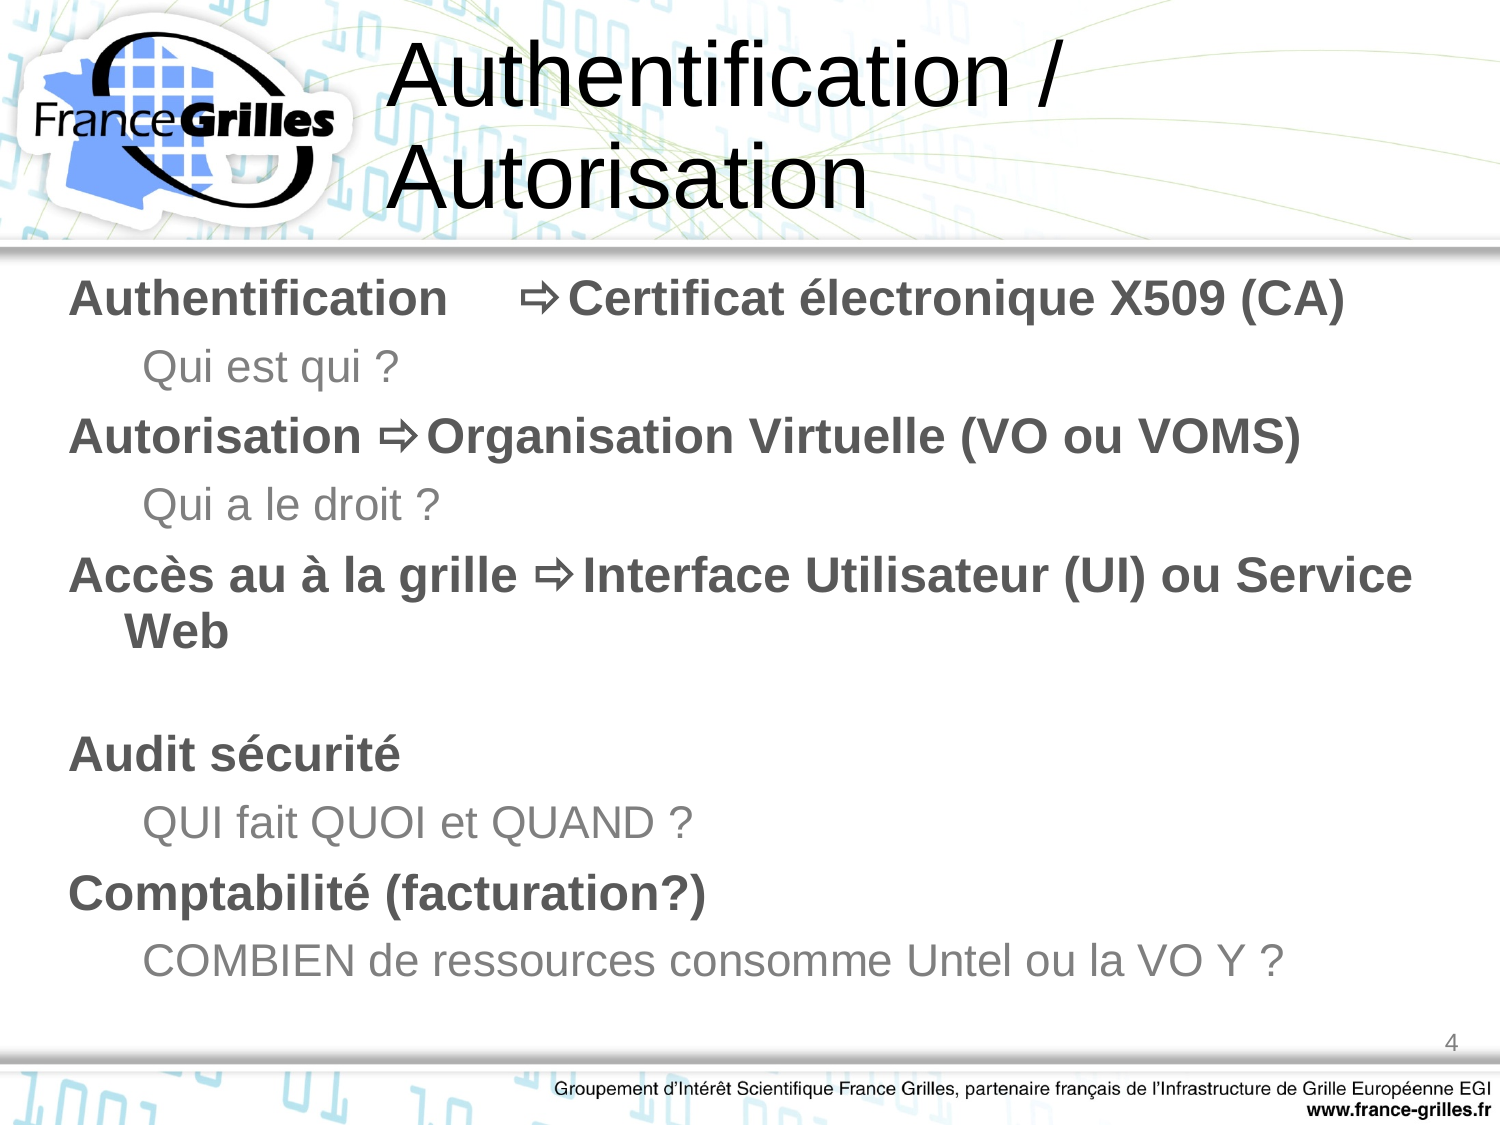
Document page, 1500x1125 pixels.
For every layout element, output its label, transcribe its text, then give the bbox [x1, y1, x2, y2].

picture [0, 0, 1500, 1125]
list Authentification Certificat électronique X509 (CA) Qui est qui ? Autorisation Organisation Virtuelle (VO ou VOMS) Qui a le droit ? Accès au à la grille Interface Utilisateur (UI) ou Service Web Audit sécurité QUI fait QUOI et QUAND ? Comptabilité (facturation?) COMBIEN de ressources consomme Untel ou la VO Y ? [53, 262, 1459, 1075]
title Authentification / Autorisation [372, 4, 1459, 248]
